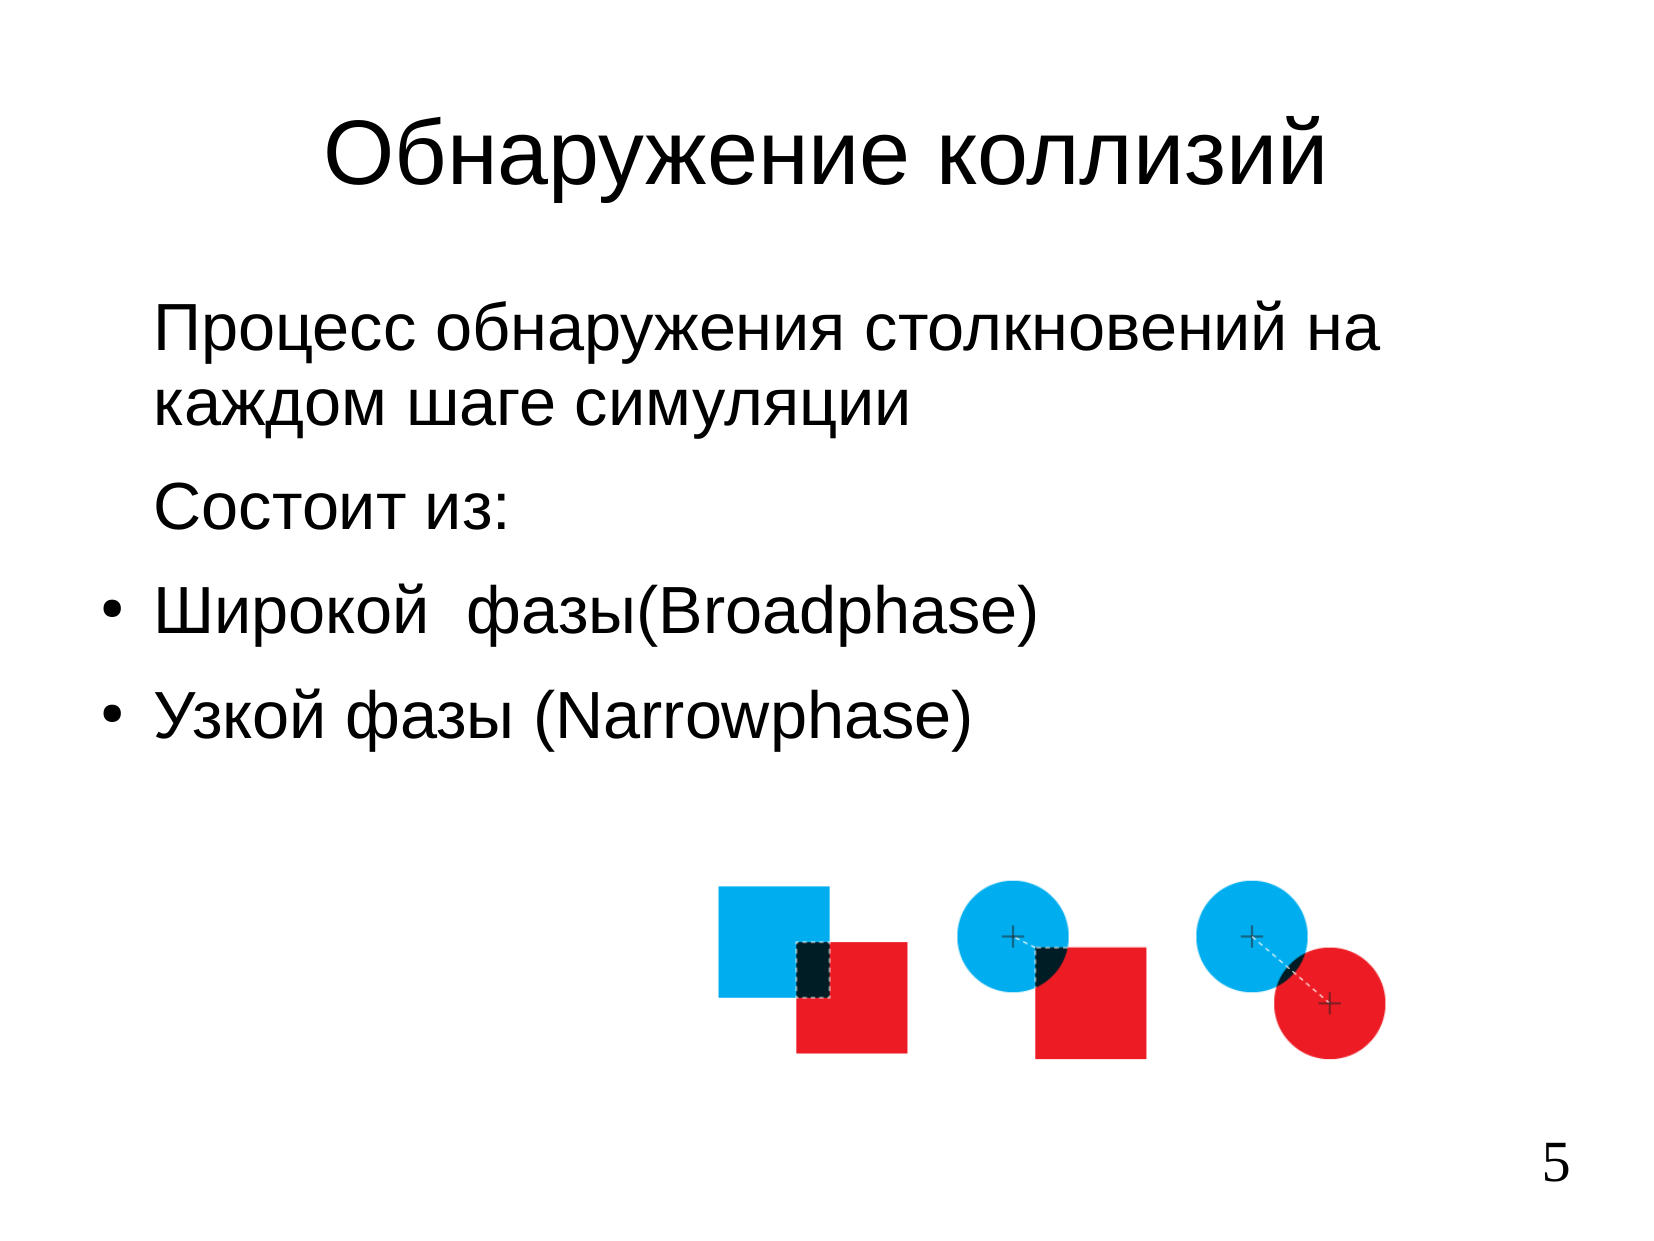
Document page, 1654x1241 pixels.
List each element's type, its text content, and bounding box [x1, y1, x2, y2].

title Обнаружение коллизий [82, 49, 1571, 257]
picture [663, 814, 1441, 1127]
list Процесс обнаружения столкновений на каждом шаге симуляции Состоит из: Широкой фазы(Broadphase) Узкой фазы (Narrowphase) [82, 290, 1571, 1010]
